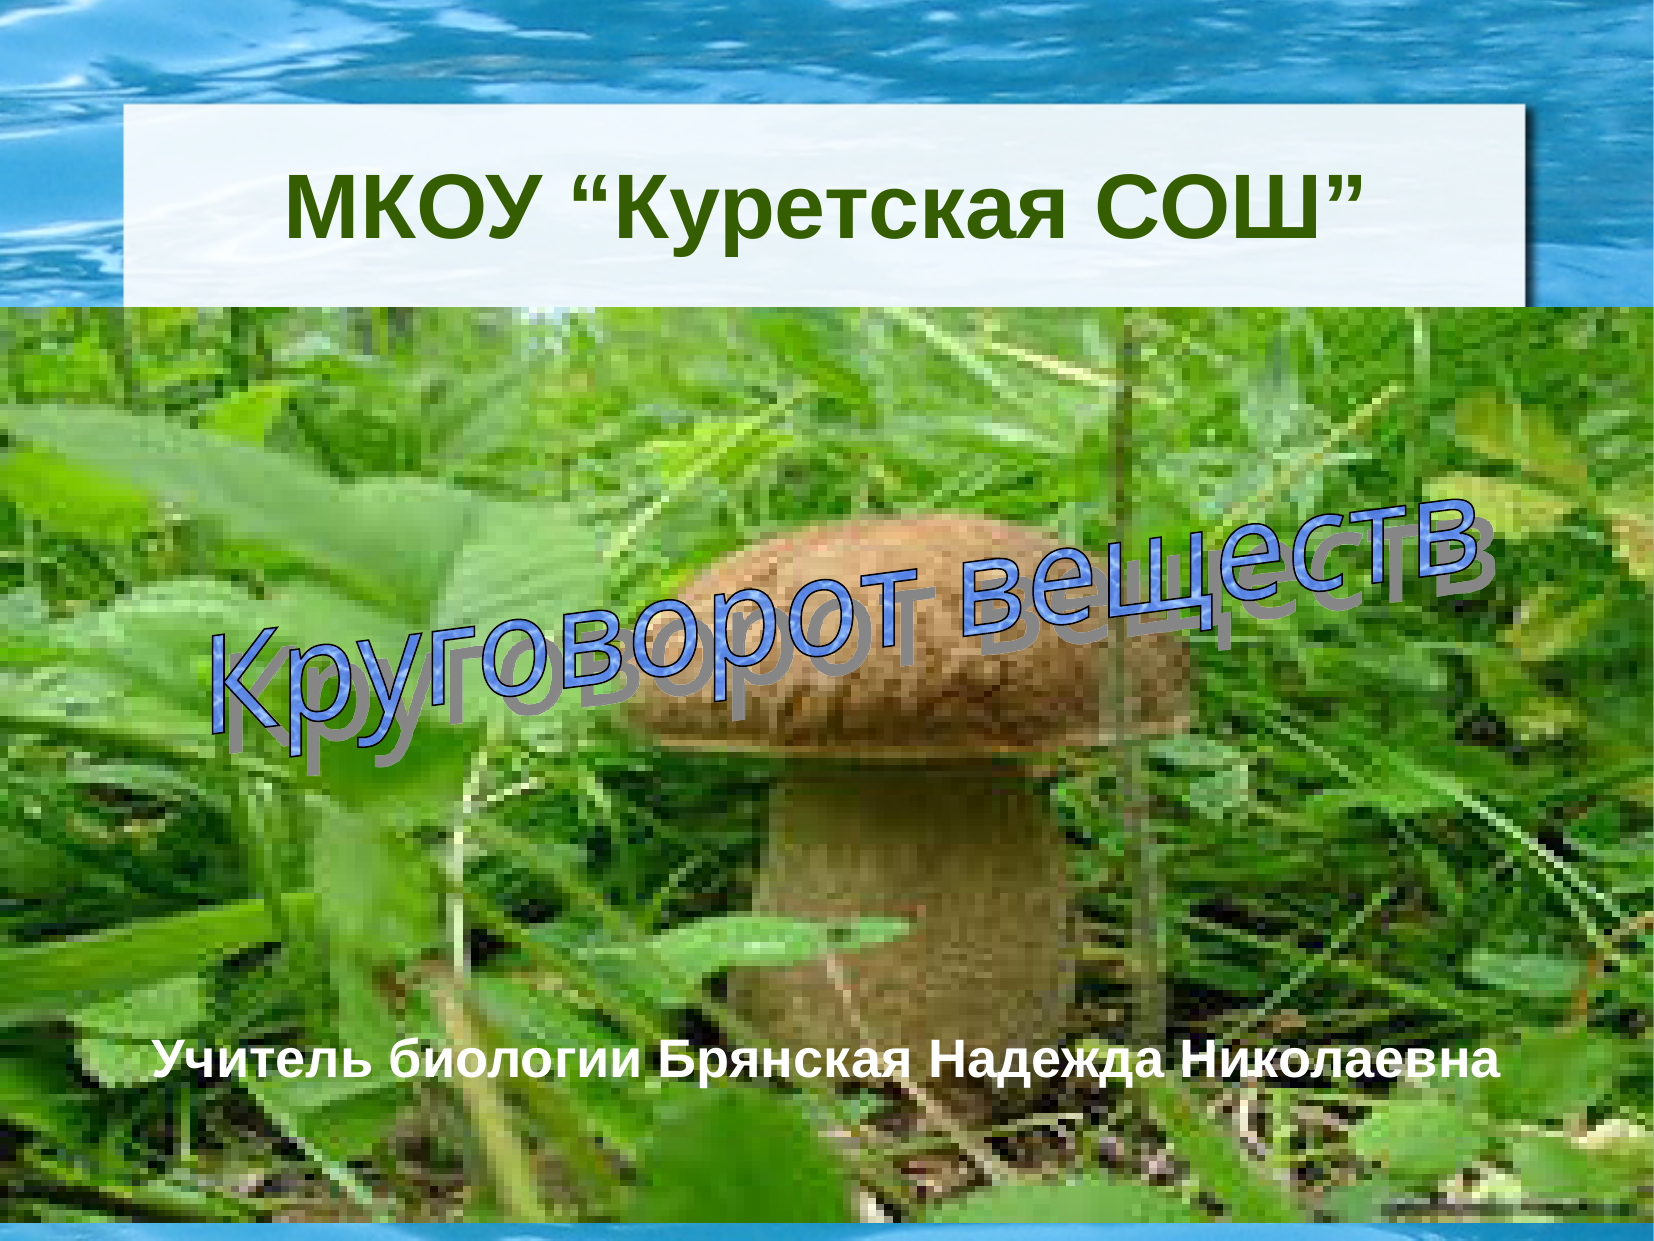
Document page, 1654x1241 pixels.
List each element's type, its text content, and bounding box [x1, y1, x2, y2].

text_box Круговорот веществ [714, 589, 776, 702]
text_box Круговорот веществ [633, 599, 697, 677]
text_box Круговорот веществ [1220, 523, 1280, 601]
text_box Круговорот веществ [1033, 548, 1092, 625]
text_box Круговорот веществ [1293, 514, 1344, 592]
text_box Круговорот веществ [563, 610, 622, 689]
text_box Круговорот веществ [789, 579, 853, 657]
text_box Круговорот веществ [1419, 499, 1477, 578]
text_box Круговорот веществ [963, 558, 1021, 637]
title МКОУ “Куретская СОШ” [147, 118, 1506, 296]
text_box Круговорот веществ [290, 644, 351, 757]
text_box Круговорот веществ [1349, 505, 1406, 584]
text_box Круговорот веществ [482, 619, 547, 697]
text_box Круговорот веществ [212, 627, 280, 734]
text_box Круговорот веществ [1108, 531, 1212, 632]
picture [0, 0, 1654, 1241]
text_box Круговорот веществ [861, 568, 917, 647]
text_box Круговорот веществ [356, 633, 422, 748]
text_box Круговорот веществ [432, 626, 475, 706]
